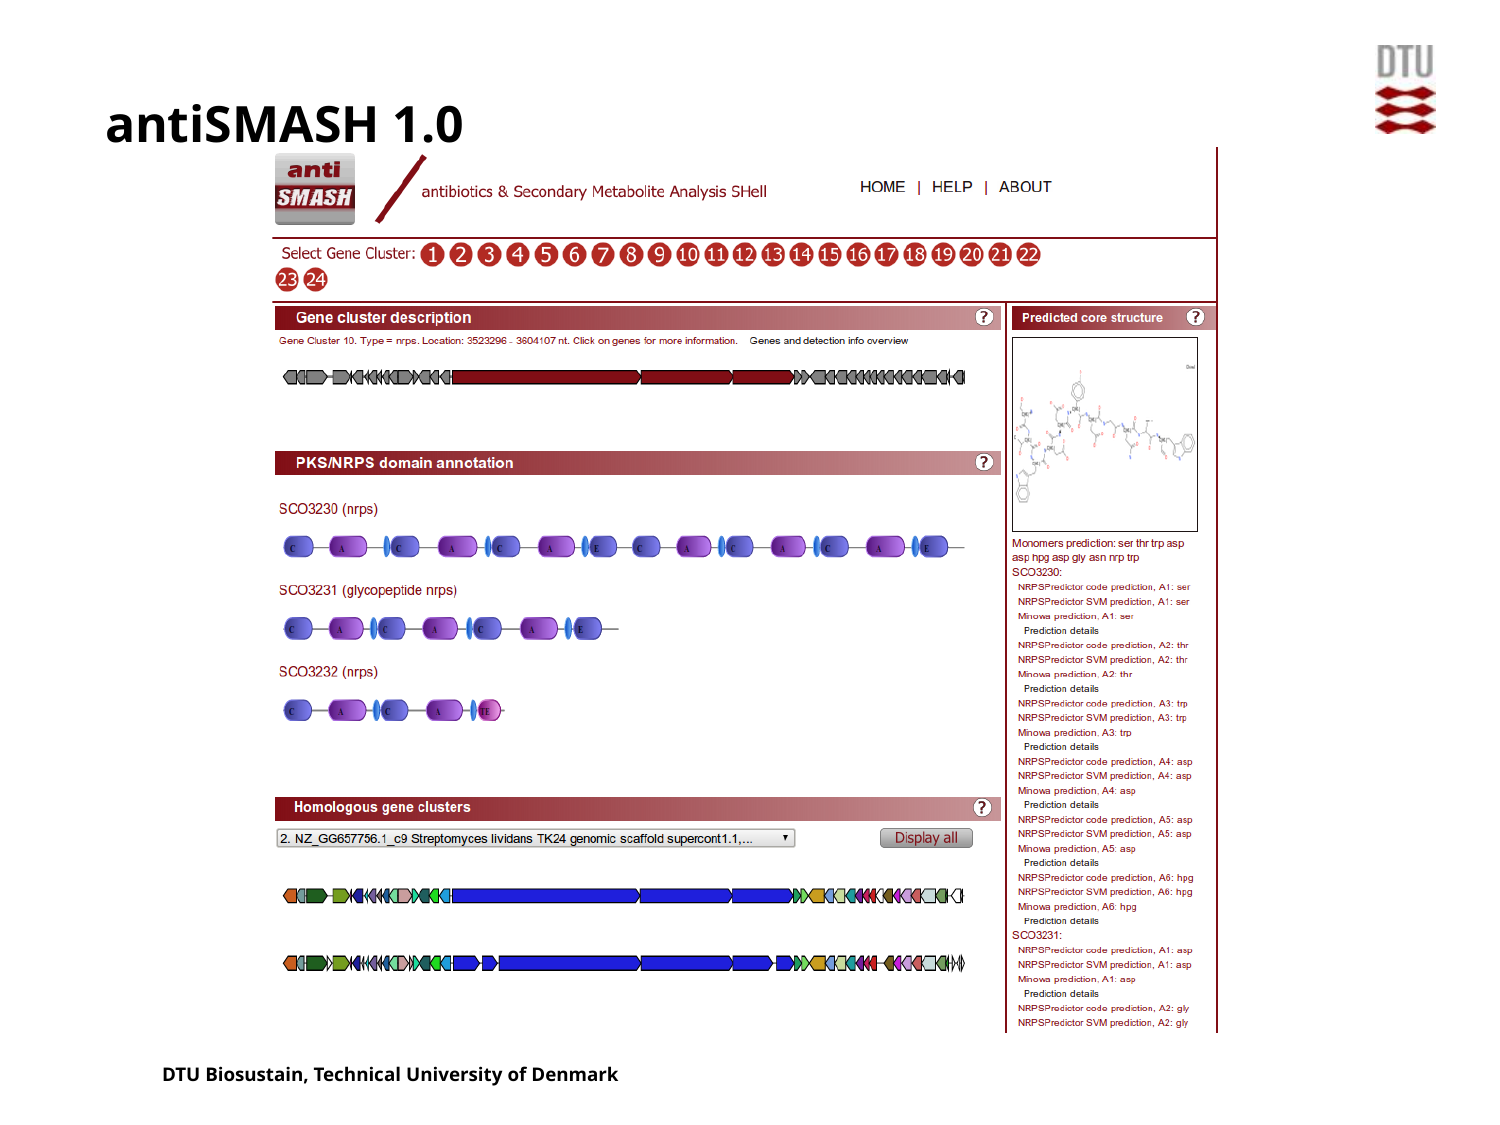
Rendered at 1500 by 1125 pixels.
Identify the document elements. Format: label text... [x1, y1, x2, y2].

title antiSMASH 1.0 [105, 28, 1380, 217]
picture [272, 147, 1243, 1033]
picture [1380, 45, 1436, 134]
